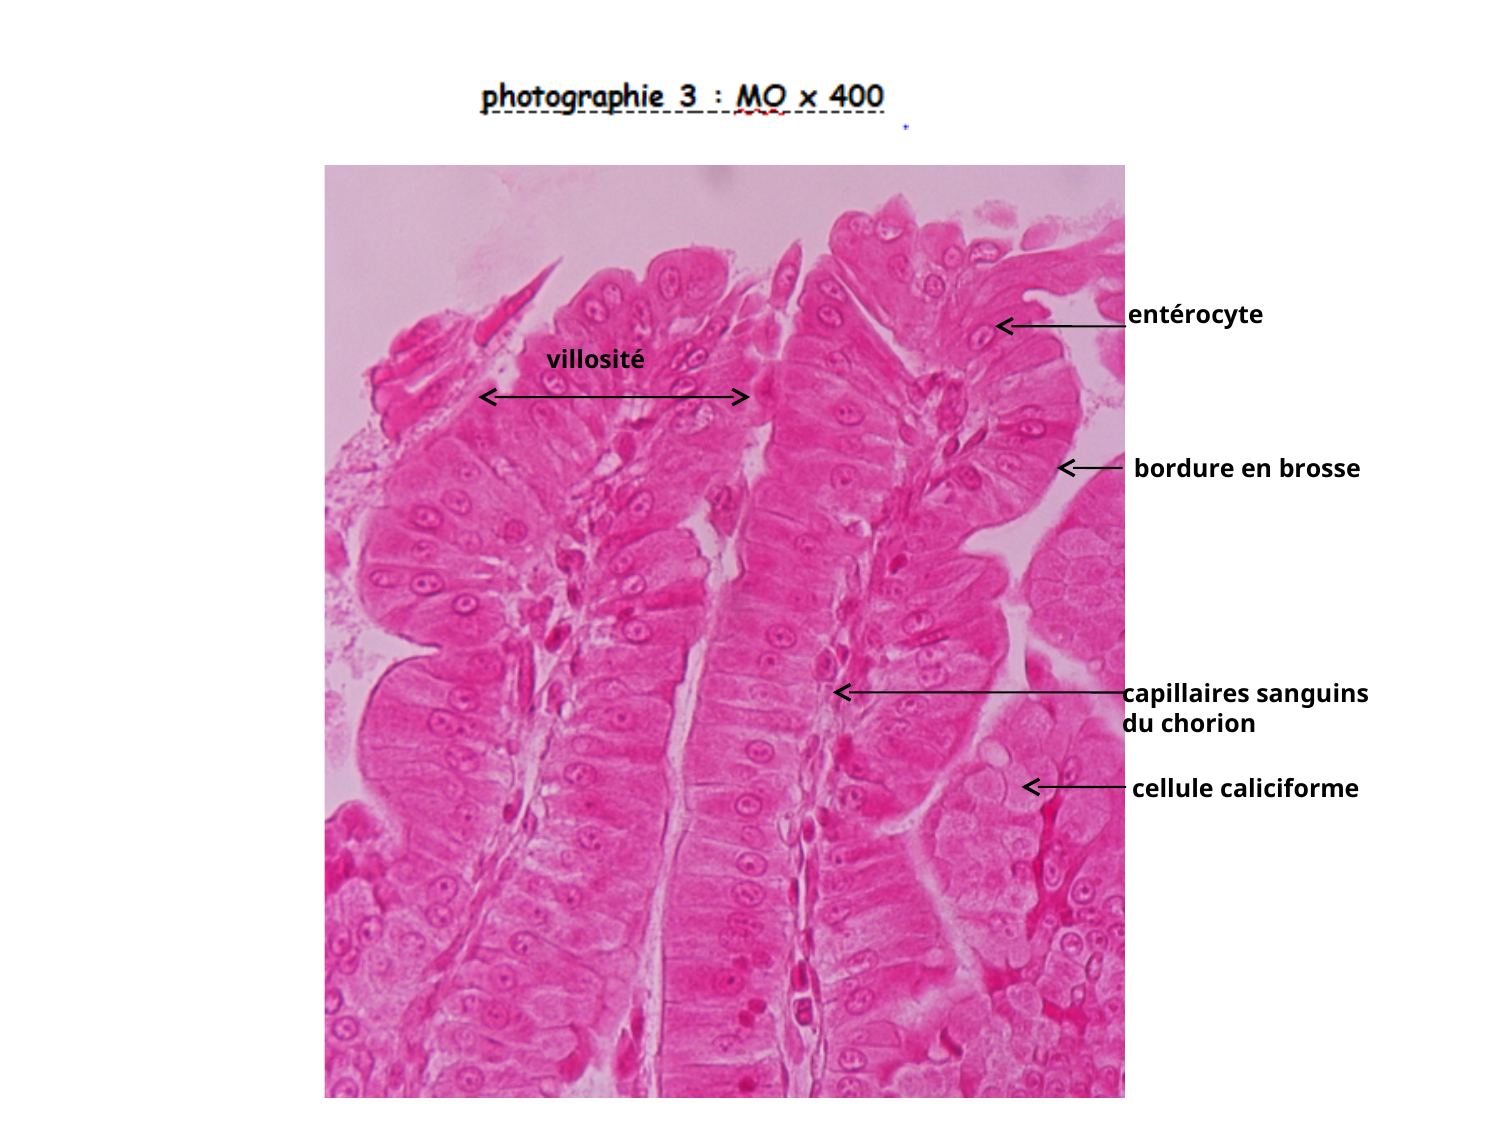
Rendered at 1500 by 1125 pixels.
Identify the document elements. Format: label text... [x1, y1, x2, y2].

picture [448, 58, 909, 130]
text_box bordure en brosse [1119, 445, 1377, 491]
text_box cellule caliciforme [1117, 764, 1376, 810]
text_box capillaires sanguins du chorion [1107, 669, 1392, 746]
picture [324, 165, 1126, 1098]
text_box villosité [531, 336, 661, 382]
text_box entérocyte [1113, 290, 1279, 337]
